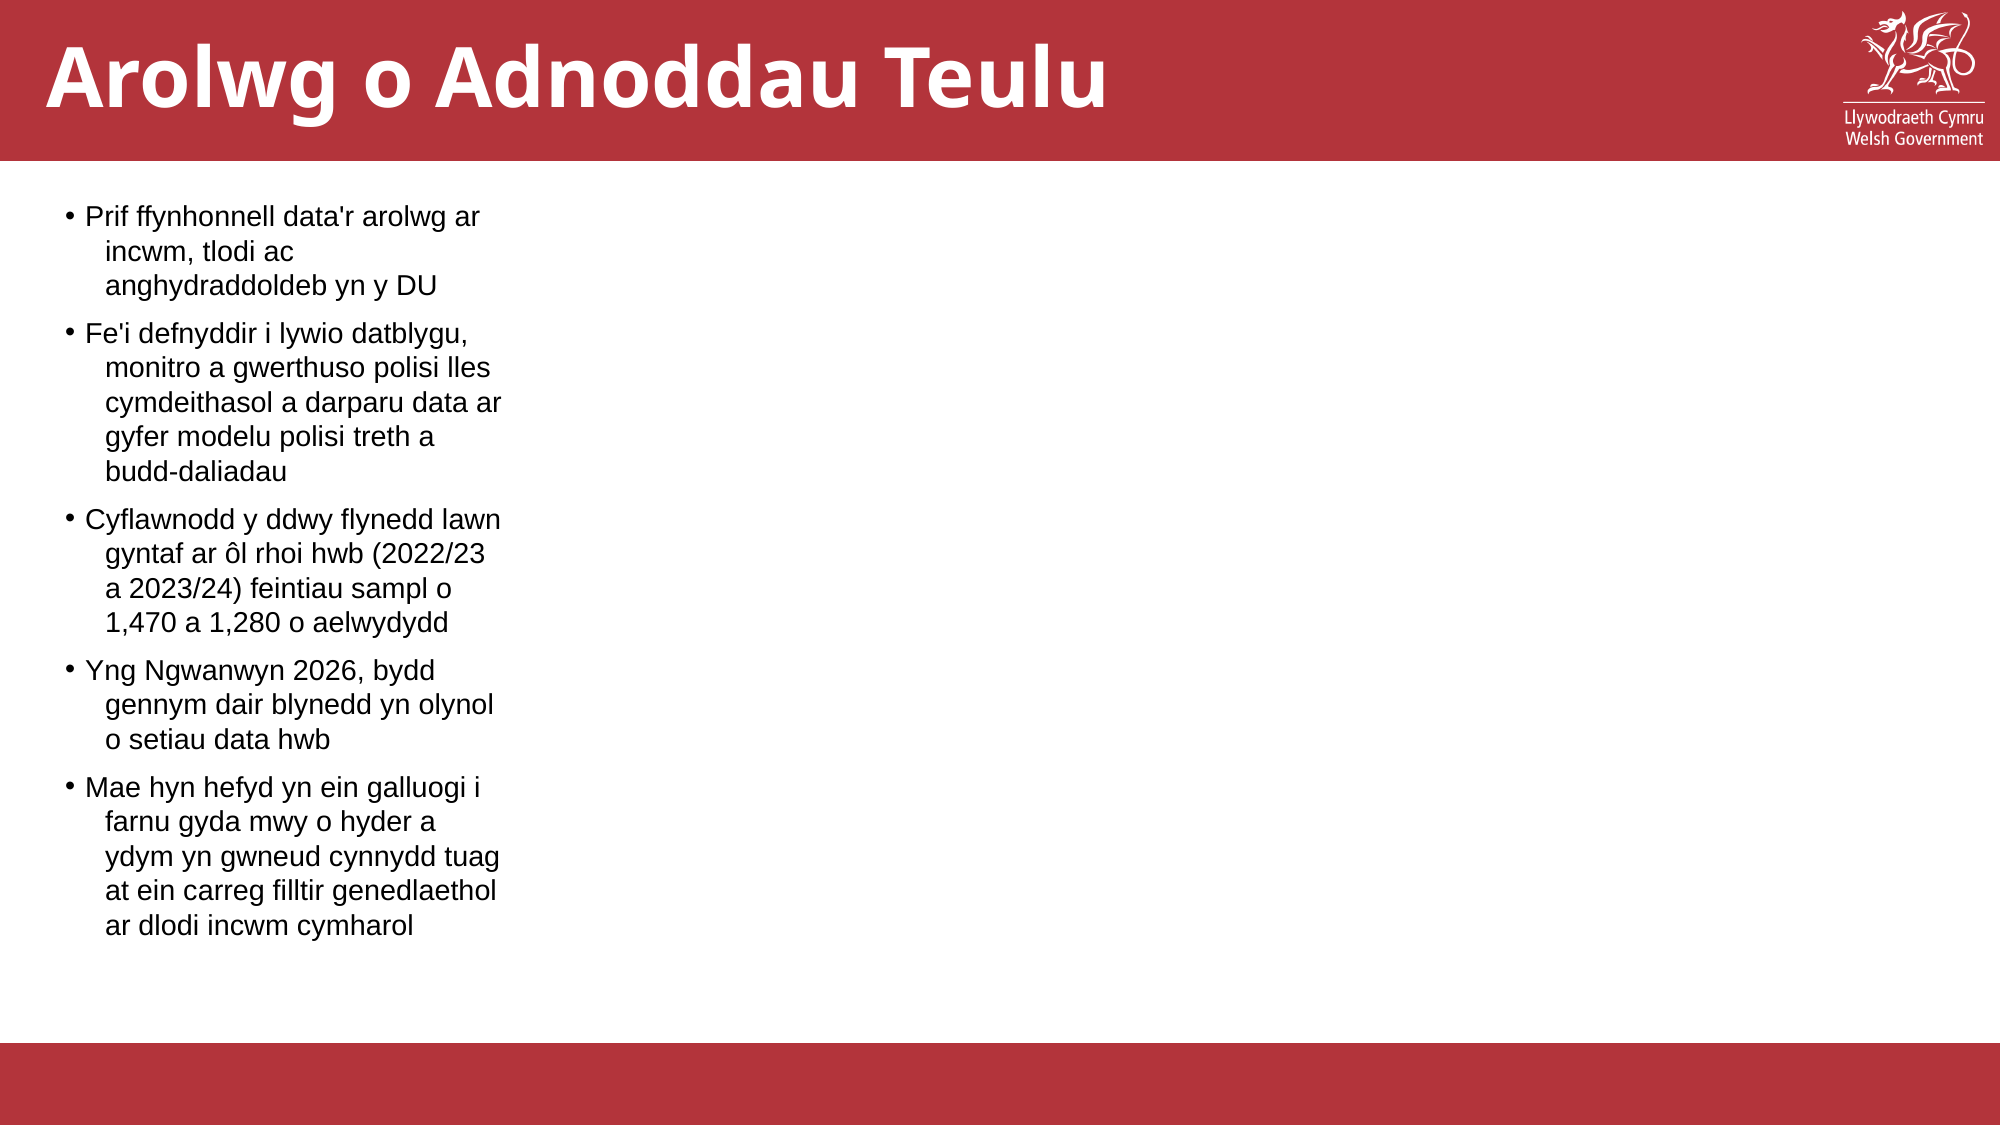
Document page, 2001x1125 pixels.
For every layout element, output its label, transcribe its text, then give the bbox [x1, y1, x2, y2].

title Arolwg o Adnoddau Teulu [31, 27, 1757, 134]
list Prif ffynhonnell data'r arolwg ar incwm, tlodi ac anghydraddoldeb yn y DU Fe'i defnyddir i lywio datblygu, monitro a gwerthuso polisi lles cymdeithasol a darparu data ar gyfer modelu polisi treth a budd-daliadau Cyflawnodd y ddwy flynedd lawn gyntaf ar ôl rhoi hwb (2022/23 a 2023/24) feintiau sampl o 1,470 a 1,280 o aelwydydd Yng Ngwanwyn 2026, bydd gennym dair blynedd yn olynol o setiau data hwb Mae hyn hefyd yn ein galluogi i farnu gyda mwy o hyder a ydym yn gwneud cynnydd tuag at ein carreg filltir genedlaethol ar dlodi incwm cymharol [50, 190, 1918, 1047]
